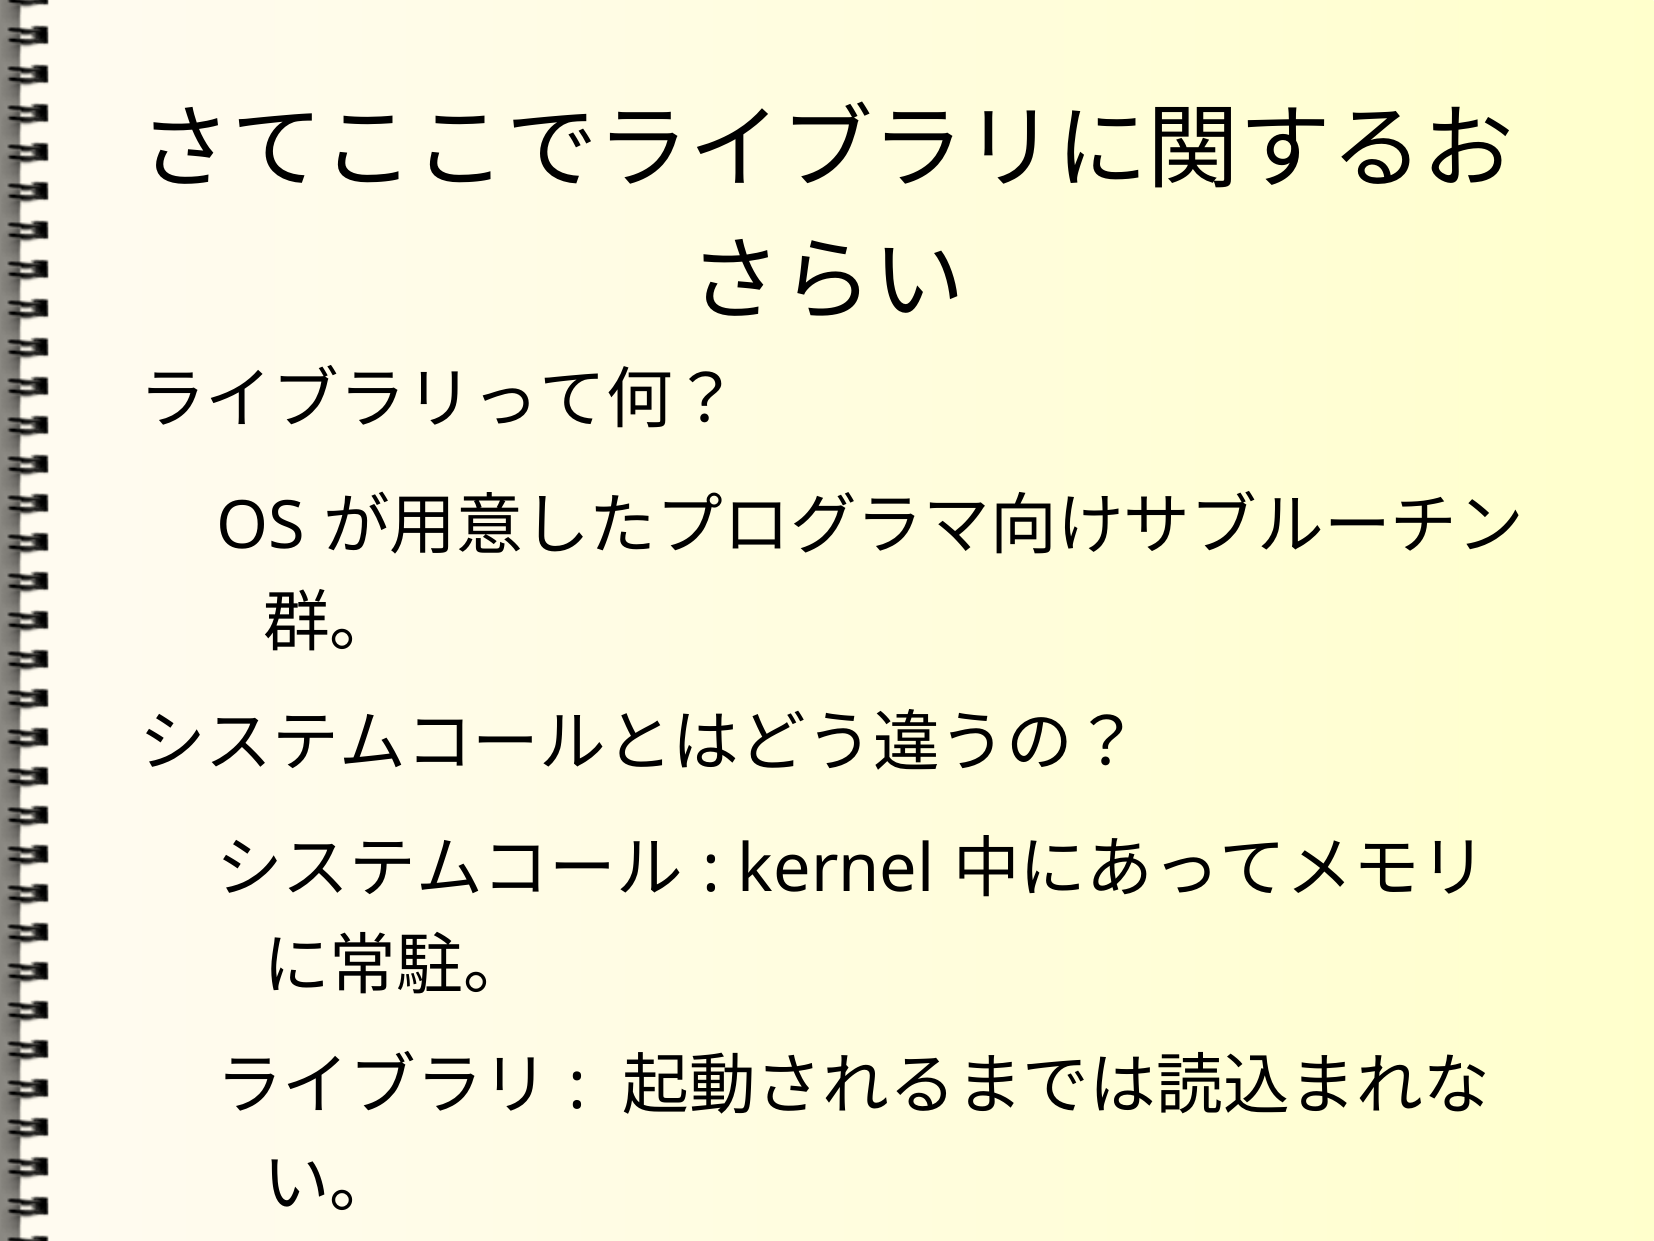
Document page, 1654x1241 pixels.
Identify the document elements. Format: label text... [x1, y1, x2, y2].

list ライブラリって何？ OSが用意したプログラマ向けサブルーチン群。 システムコールとはどう違うの？ システムコール: kernel中にあってメモリに常駐。 ライブラリ: 起動されるまでは読込まれない。 ライブラリの実体はどこから読込まれるの？ スタティックリンク: バイナリに埋込み。 ダイナミックリンク: 実行時に共有ライブラリから。 [121, 344, 1534, 1127]
title さてここでライブラリに関するおさらい [121, 102, 1534, 311]
picture [0, 0, 1654, 1241]
